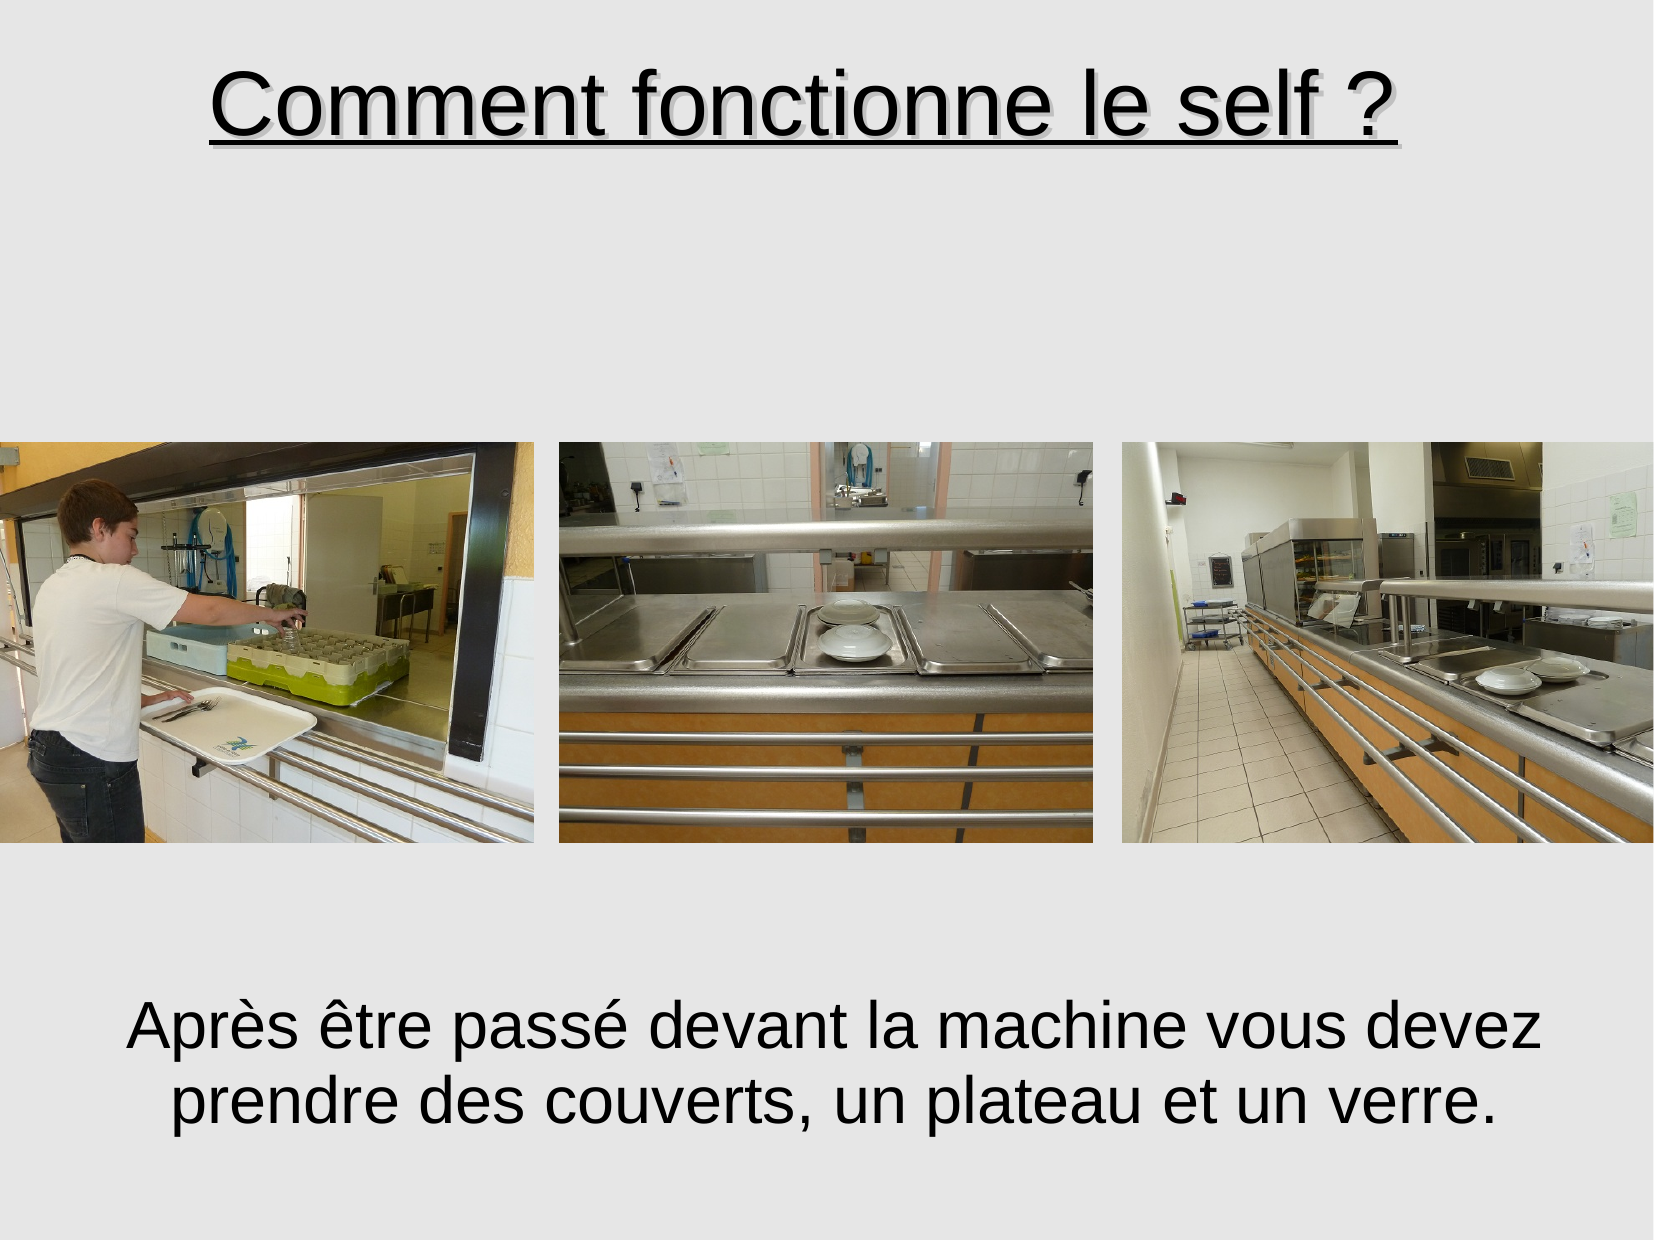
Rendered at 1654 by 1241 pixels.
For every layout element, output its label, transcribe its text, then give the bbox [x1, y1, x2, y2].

picture [559, 442, 1093, 843]
subtitle Après être passé devant la machine vous devez prendre des couverts, un plateau et un verre. [17, 974, 1654, 1151]
picture [0, 442, 534, 843]
picture [1122, 442, 1654, 843]
title Comment fonctionne le self ? [59, 0, 1548, 208]
